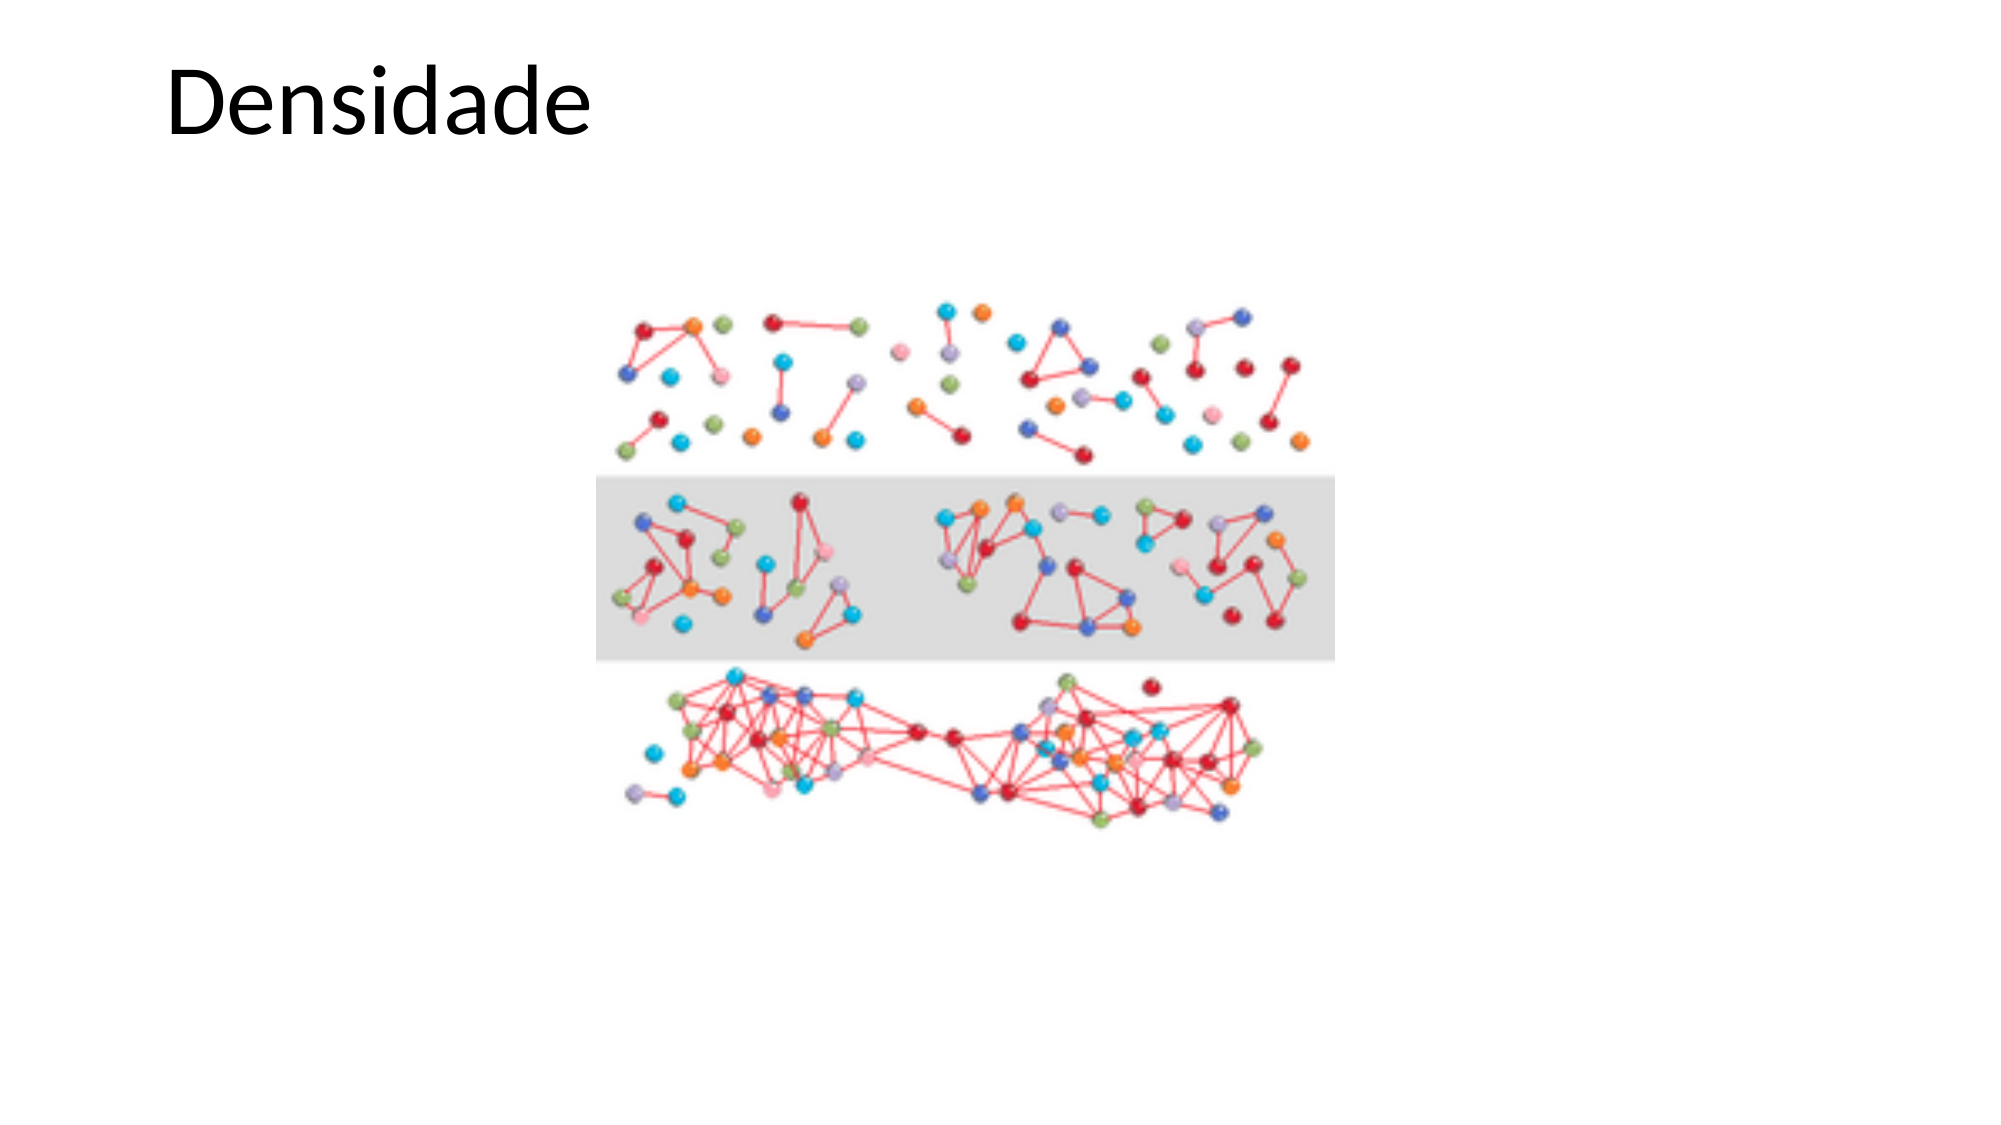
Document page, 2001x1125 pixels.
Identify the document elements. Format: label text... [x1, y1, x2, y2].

title Densidade [165, 47, 1666, 168]
picture [596, 295, 1335, 846]
